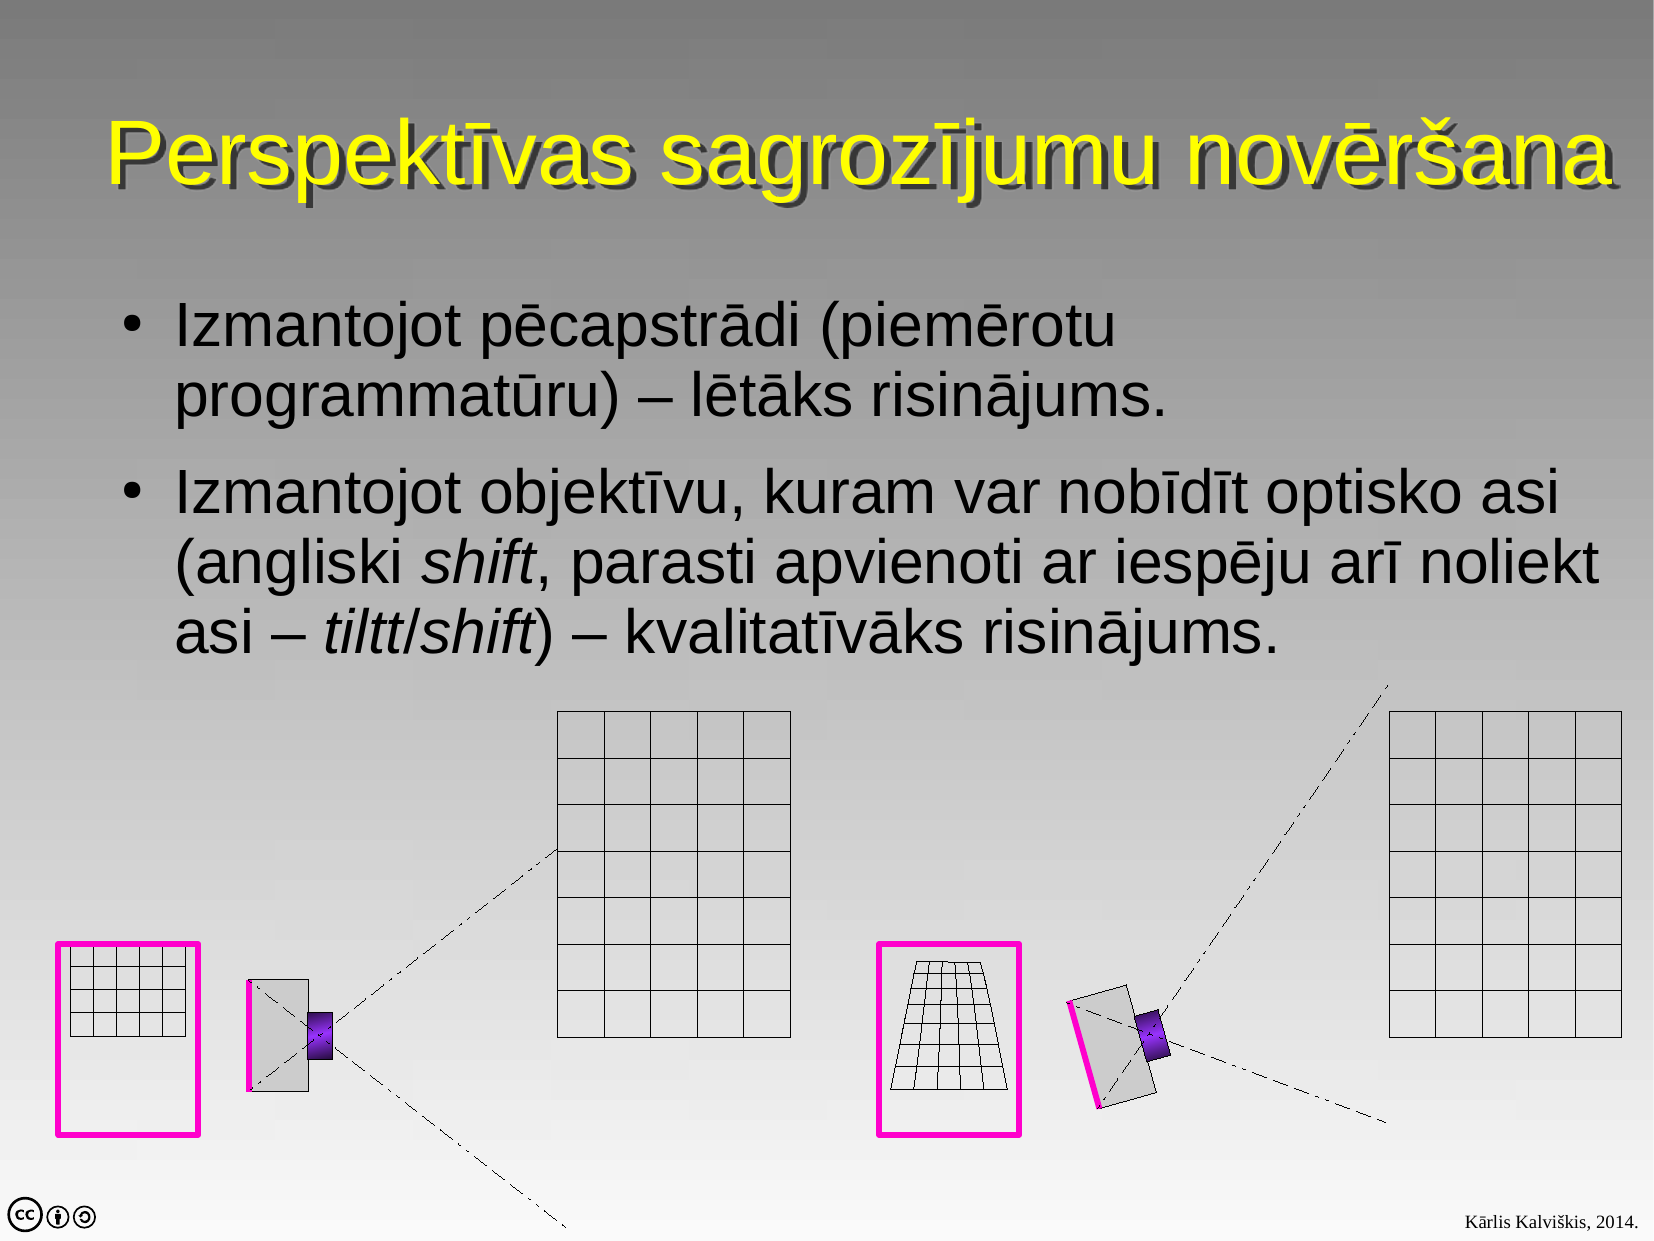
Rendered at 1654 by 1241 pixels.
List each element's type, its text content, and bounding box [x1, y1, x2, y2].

list Izmantojot pēcapstrādi (piemērotu programmatūru) – lētāks risinājums. Izmantojot objektīvu, kuram var nobīdīt optisko asi (angliski shift, parasti apvienoti ar iespēju arī noliekt asi – tiltt/shift) – kvalitatīvāks risinājums. [37, 290, 1620, 1010]
list Izmantojot pēcapstrādi (piemērotu programmatūru) – lētāks risinājums. Izmantojot objektīvu, kuram var nobīdīt optisko asi (angliski shift, parasti apvienoti ar iespēju arī noliekt asi – tiltt/shift) – kvalitatīvāks risinājums. [882, 947, 1016, 1010]
text_box [252, 979, 333, 1092]
title Perspektīvas sagrozījumu novēršana [42, 49, 1615, 257]
text_box [1073, 984, 1171, 1108]
picture [0, 0, 1654, 1241]
